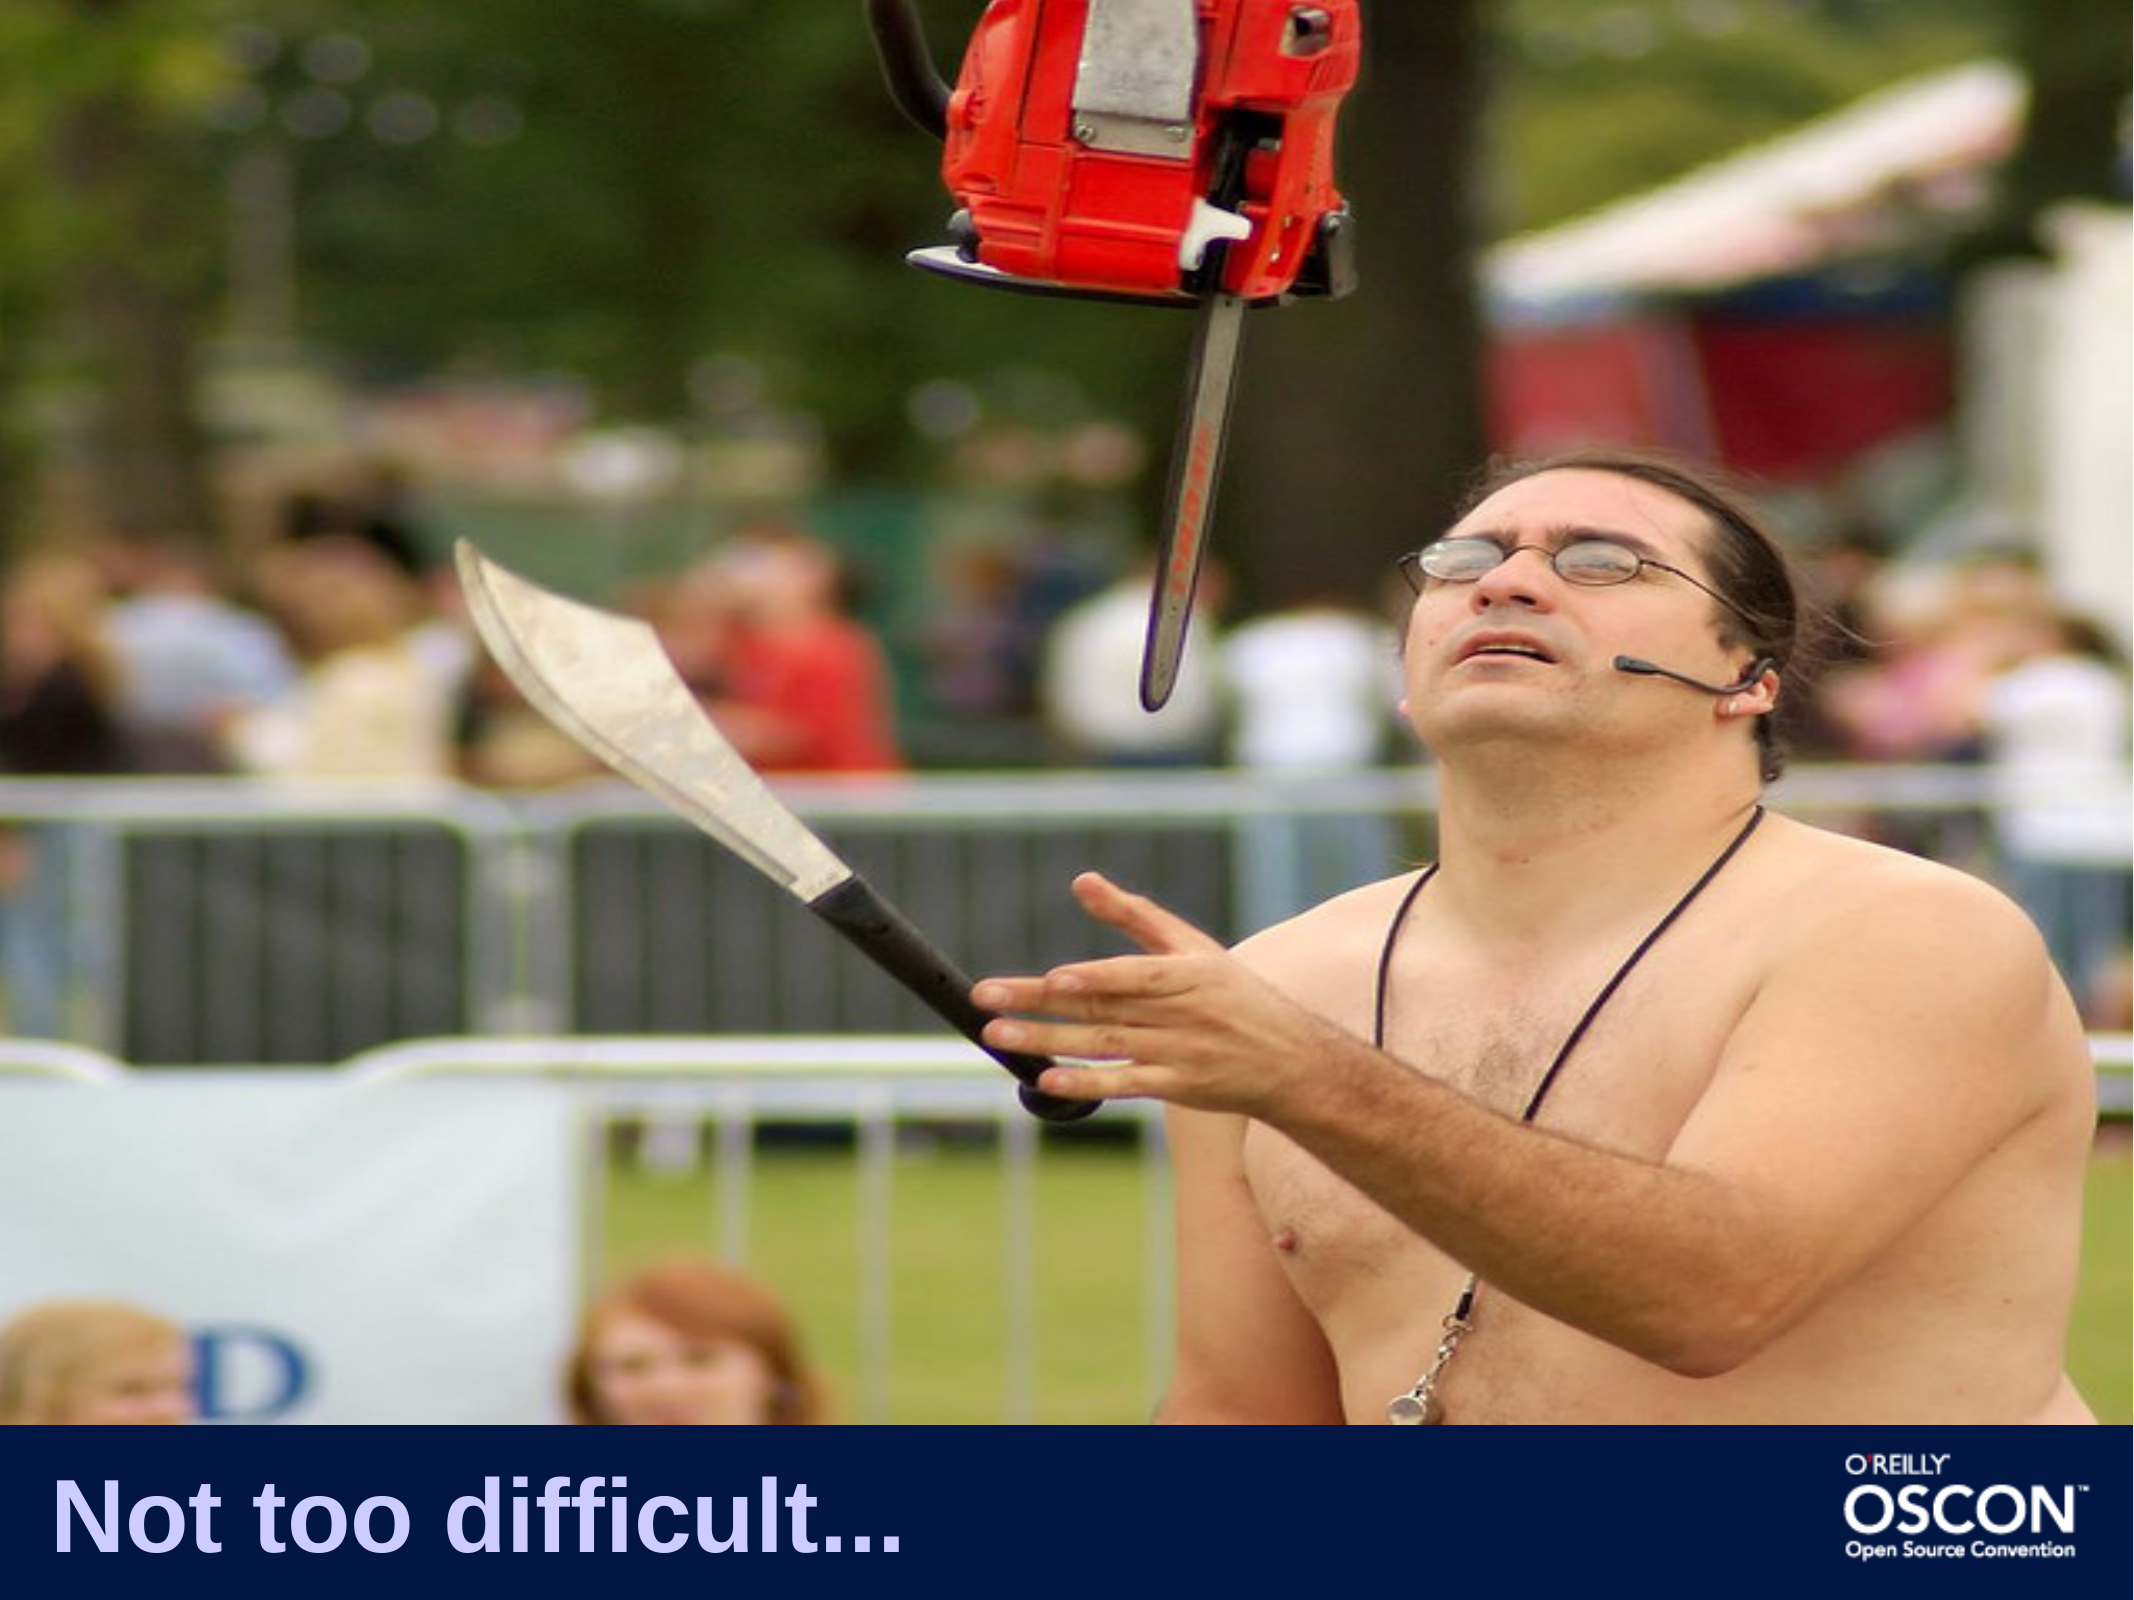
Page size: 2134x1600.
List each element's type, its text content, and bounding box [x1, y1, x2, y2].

picture [0, 0, 2134, 1600]
title Not too difficult... [41, 1432, 2094, 1600]
